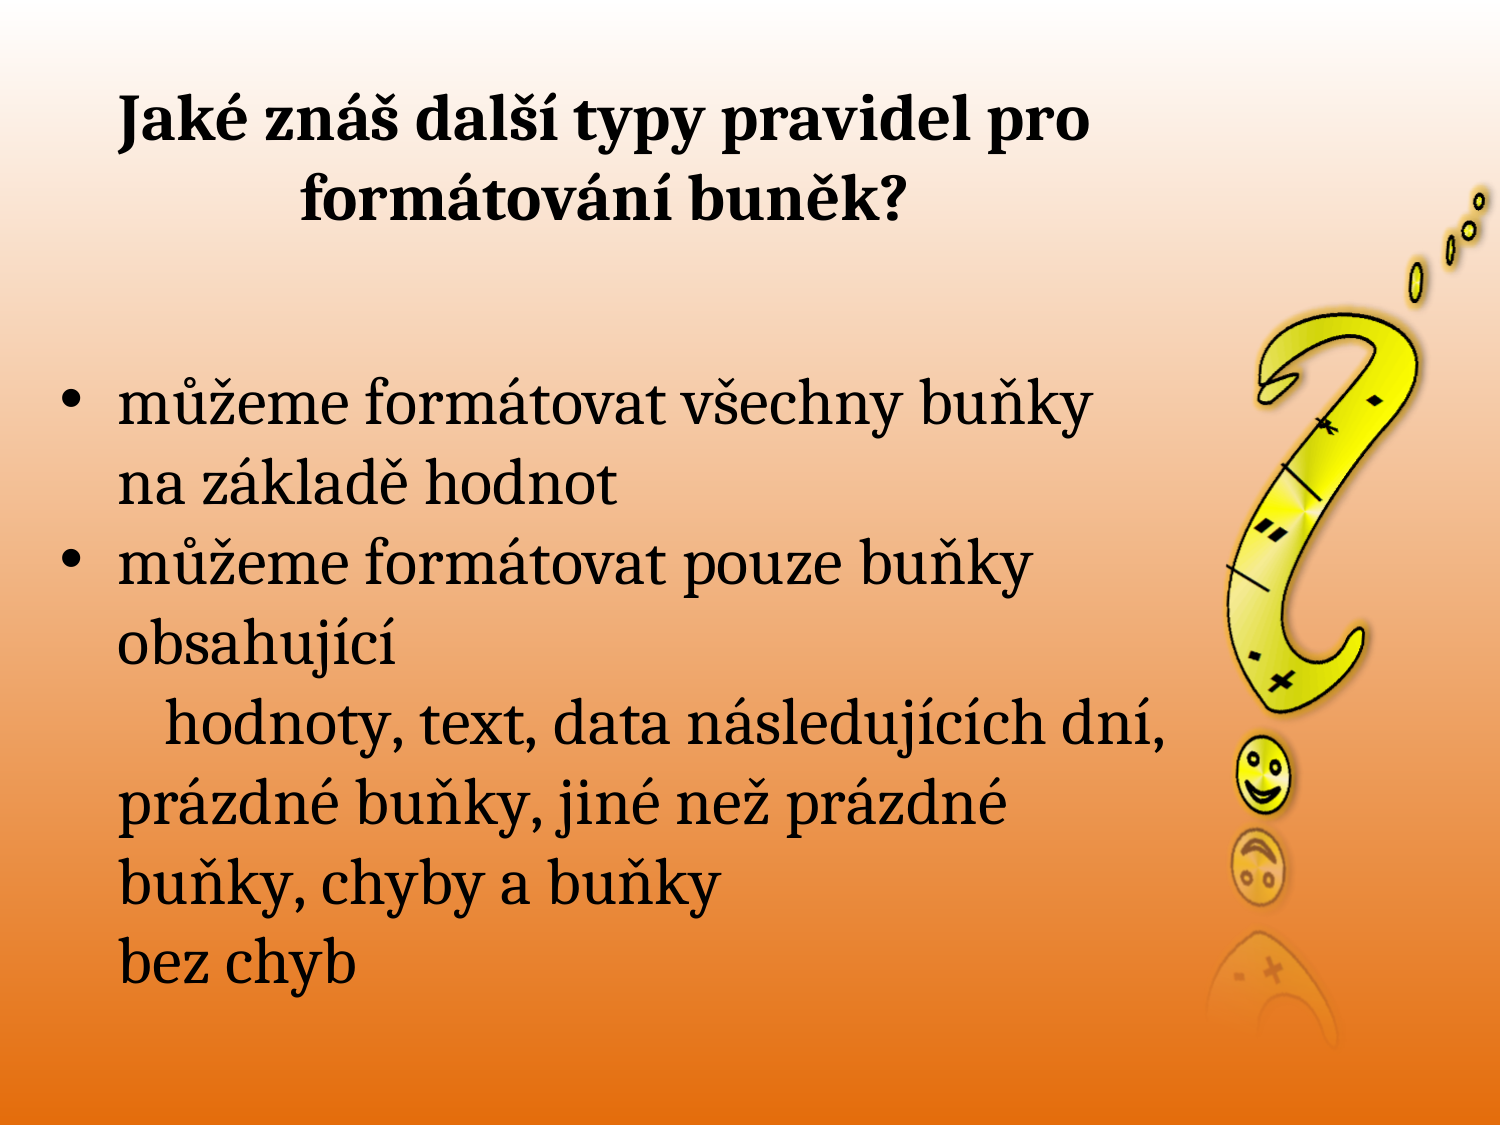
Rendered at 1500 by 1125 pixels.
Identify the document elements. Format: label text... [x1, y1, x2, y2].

text_box můžeme formátovat všechny buňky na základě hodnot můžeme formátovat pouze buňky obsahující hodnoty, text, data následujících dní, prázdné buňky, jiné než prázdné buňky, chyby a buňky bez chyb [0, 349, 1188, 1006]
picture [1171, 160, 1500, 1125]
text_box Jaké znáš další typy pravidel pro formátování buněk? [0, 66, 1211, 242]
